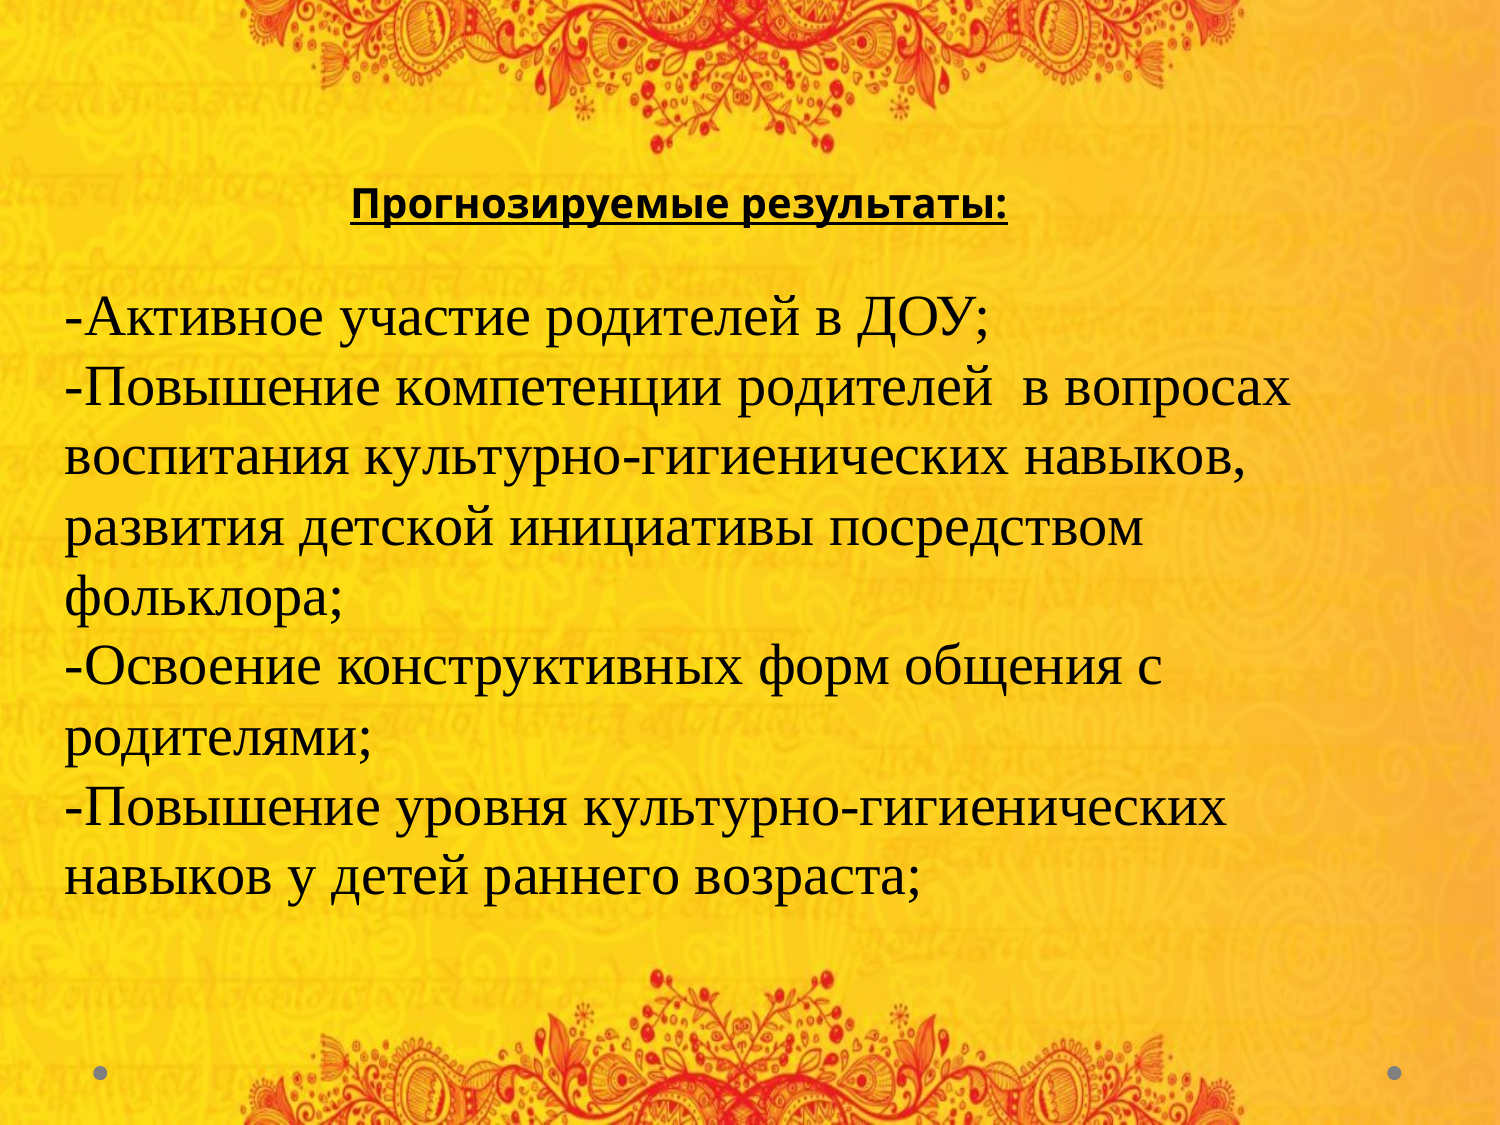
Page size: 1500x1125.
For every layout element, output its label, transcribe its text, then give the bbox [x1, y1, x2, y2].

text_box Прогнозируемые результаты: -Активное участие родителей в ДОУ; -Повышение компетенции родителей в вопросах воспитания культурно-гигиенических навыков, развития детской инициативы посредством фольклора; -Освоение конструктивных форм общения с родителями; -Повышение уровня культурно-гигиенических навыков у детей раннего возраста; [50, 34, 1390, 914]
